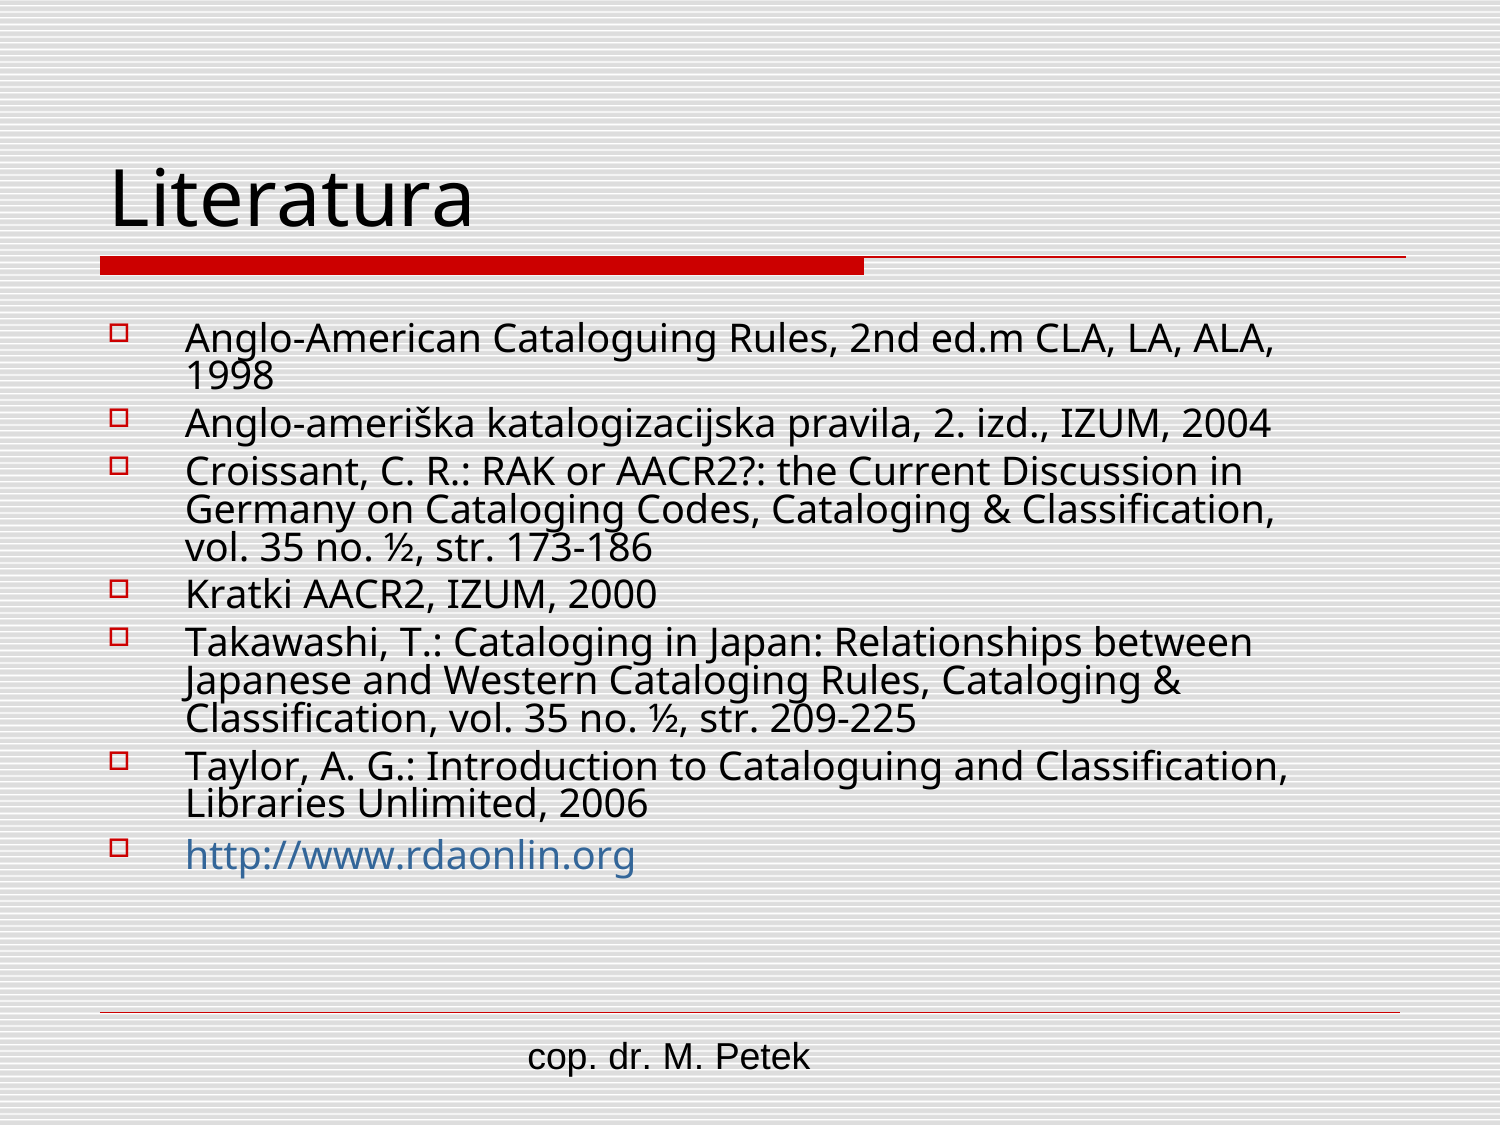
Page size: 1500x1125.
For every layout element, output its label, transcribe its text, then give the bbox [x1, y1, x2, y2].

title Literatura [94, 49, 1407, 250]
list Anglo-American Cataloguing Rules, 2nd ed.m CLA, LA, ALA, 1998 Anglo-ameriška katalogizacijska pravila, 2. izd., IZUM, 2004 Croissant, C. R.: RAK or AACR2?: the Current Discussion in Germany on Cataloging Codes, Cataloging & Classification, vol. 35 no. ½, str. 173-186 Kratki AACR2, IZUM, 2000 Takawashi, T.: Cataloging in Japan: Relationships between Japanese and Western Cataloging Rules, Cataloging & Classification, vol. 35 no. ½, str. 209-225 Taylor, A. G.: Introduction to Cataloguing and Classification, Libraries Unlimited, 2006 http://www.rdaonlin.org [92, 314, 1324, 988]
picture [0, 0, 1500, 1125]
